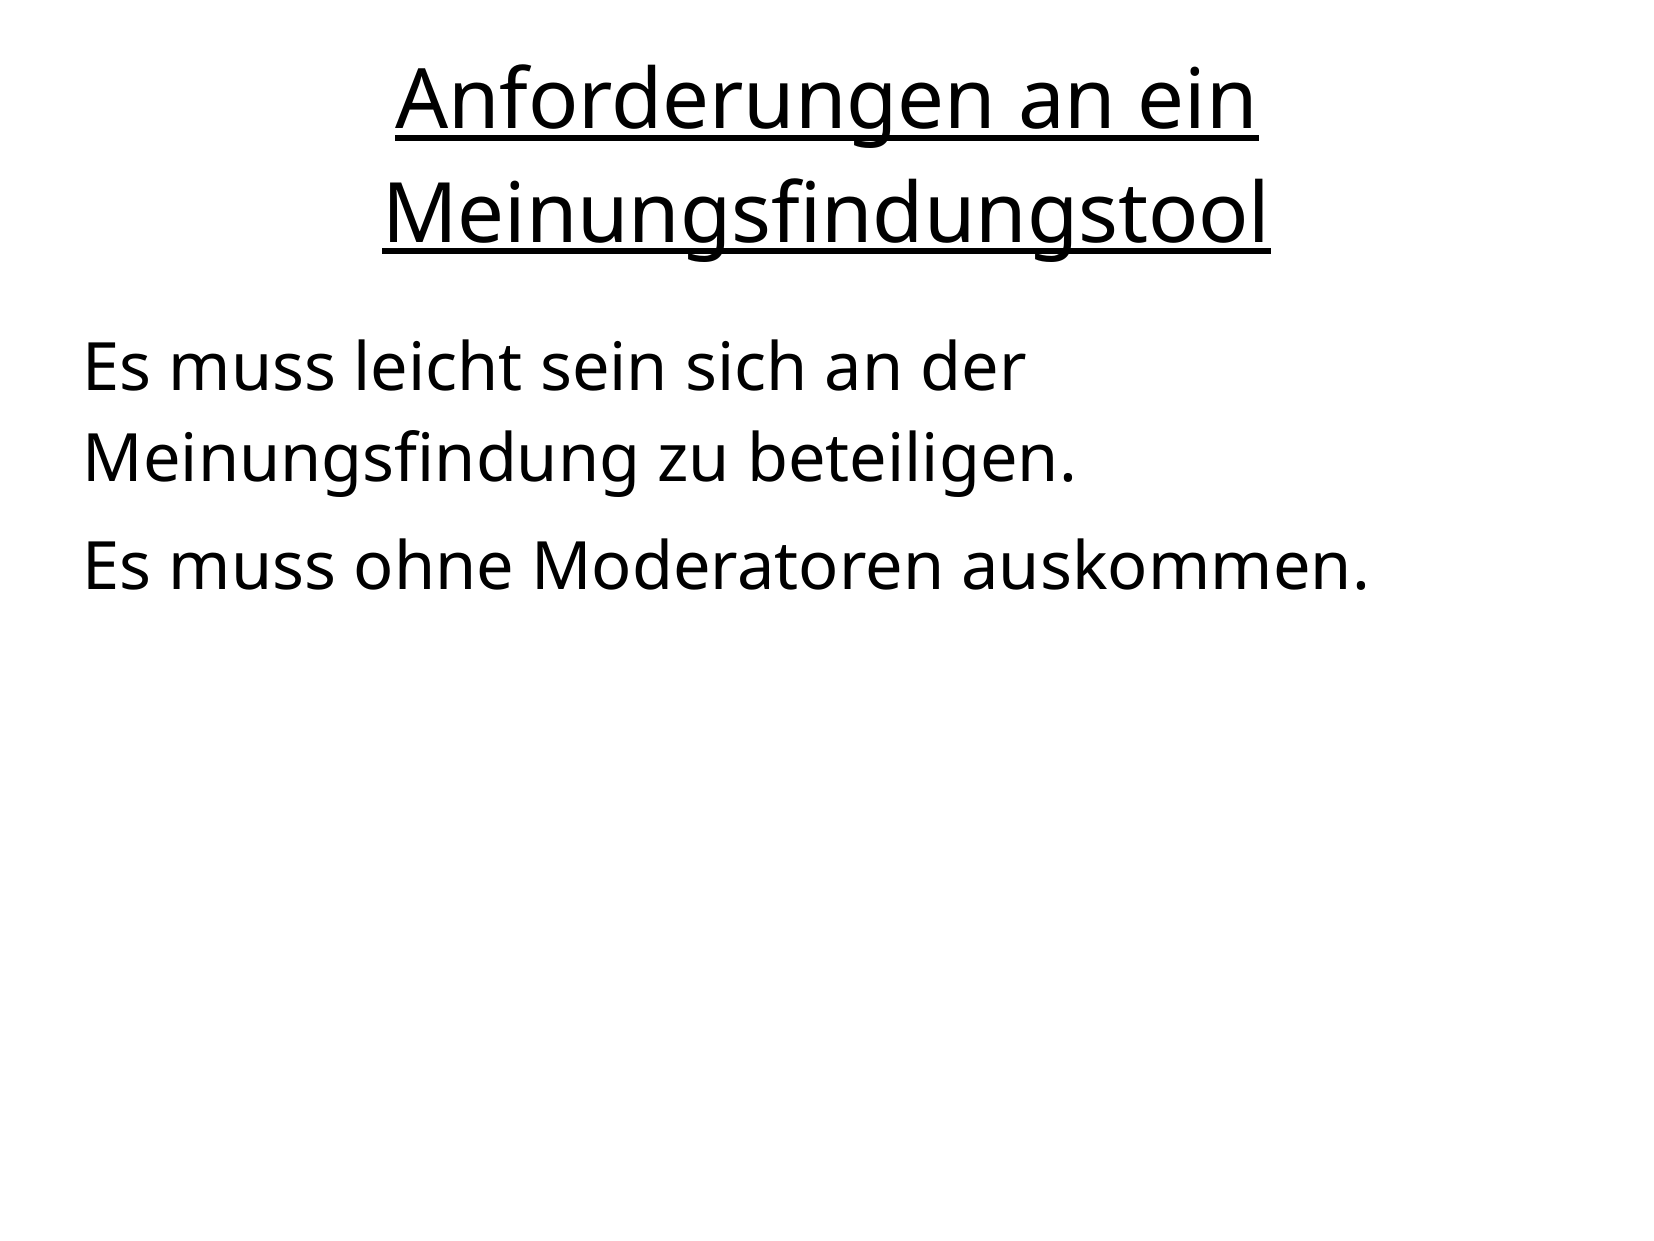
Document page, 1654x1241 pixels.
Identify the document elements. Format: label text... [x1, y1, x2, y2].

title Anforderungen an ein Meinungsfindungstool [82, 49, 1571, 257]
text_box Es muss leicht sein sich an der Meinungsfindung zu beteiligen. [82, 330, 1548, 490]
text_box Es muss ohne Moderatoren auskommen. [82, 519, 1548, 608]
